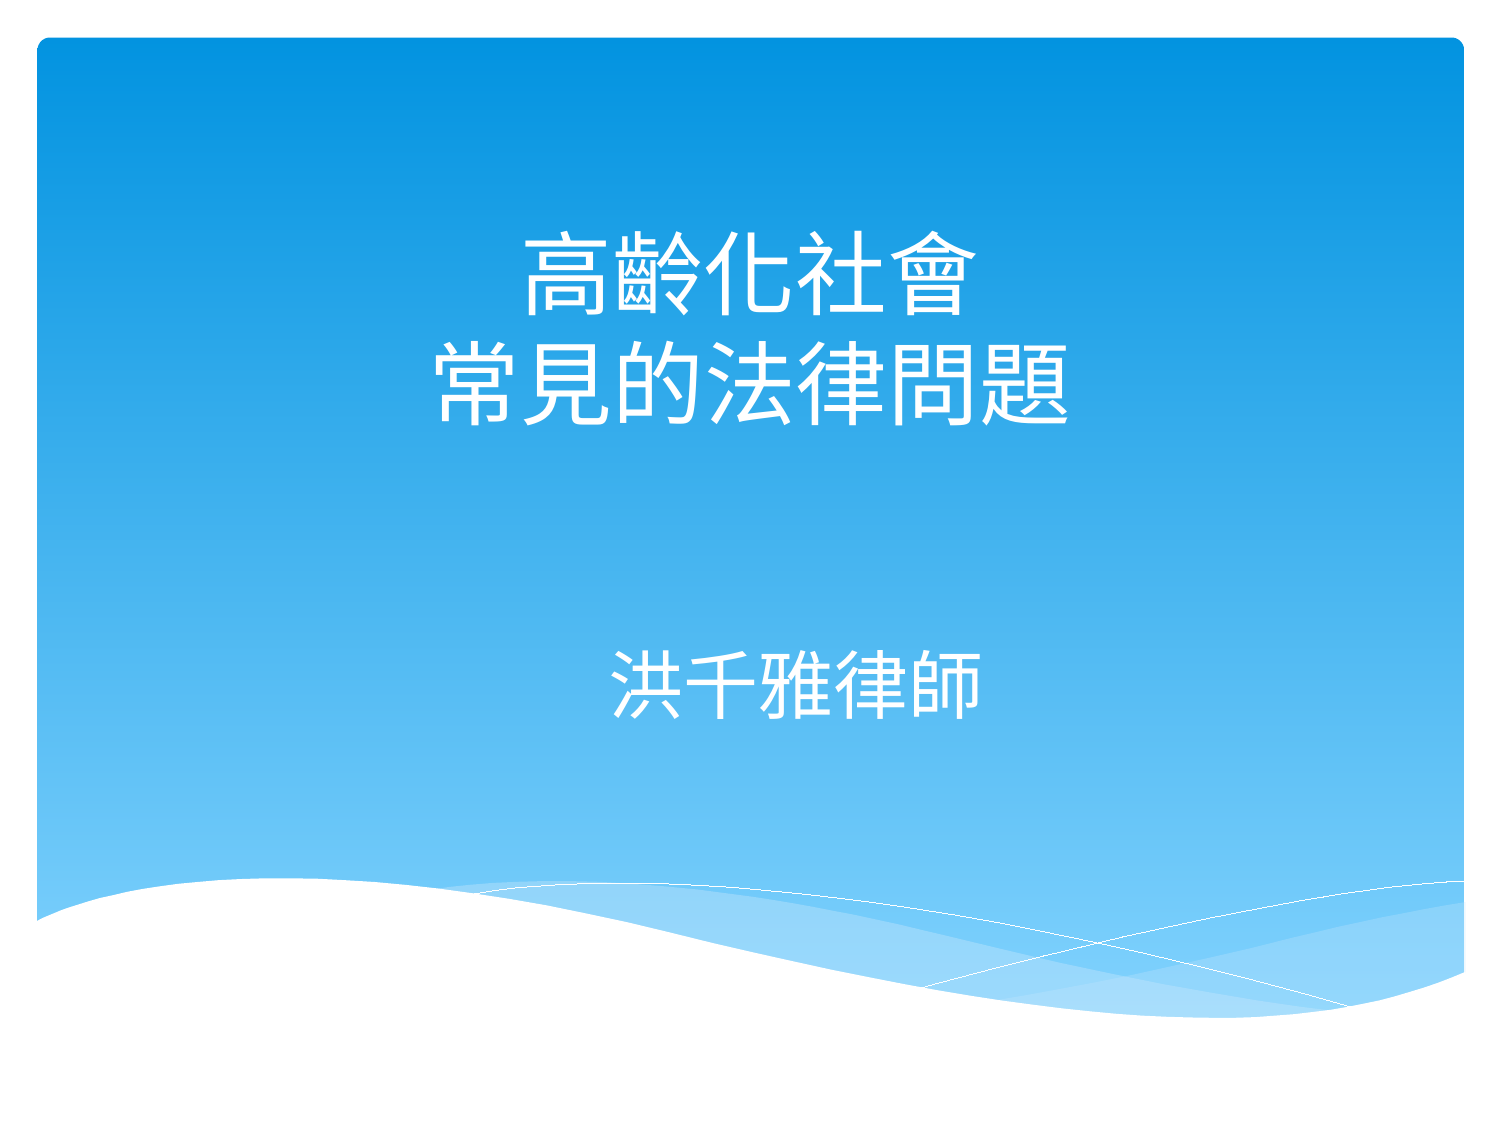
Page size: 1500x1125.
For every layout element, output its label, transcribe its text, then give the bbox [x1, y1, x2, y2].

title 高齡化社會 常見的法律問題 [112, 184, 1388, 445]
subtitle 洪千雅律師 [225, 562, 1276, 788]
